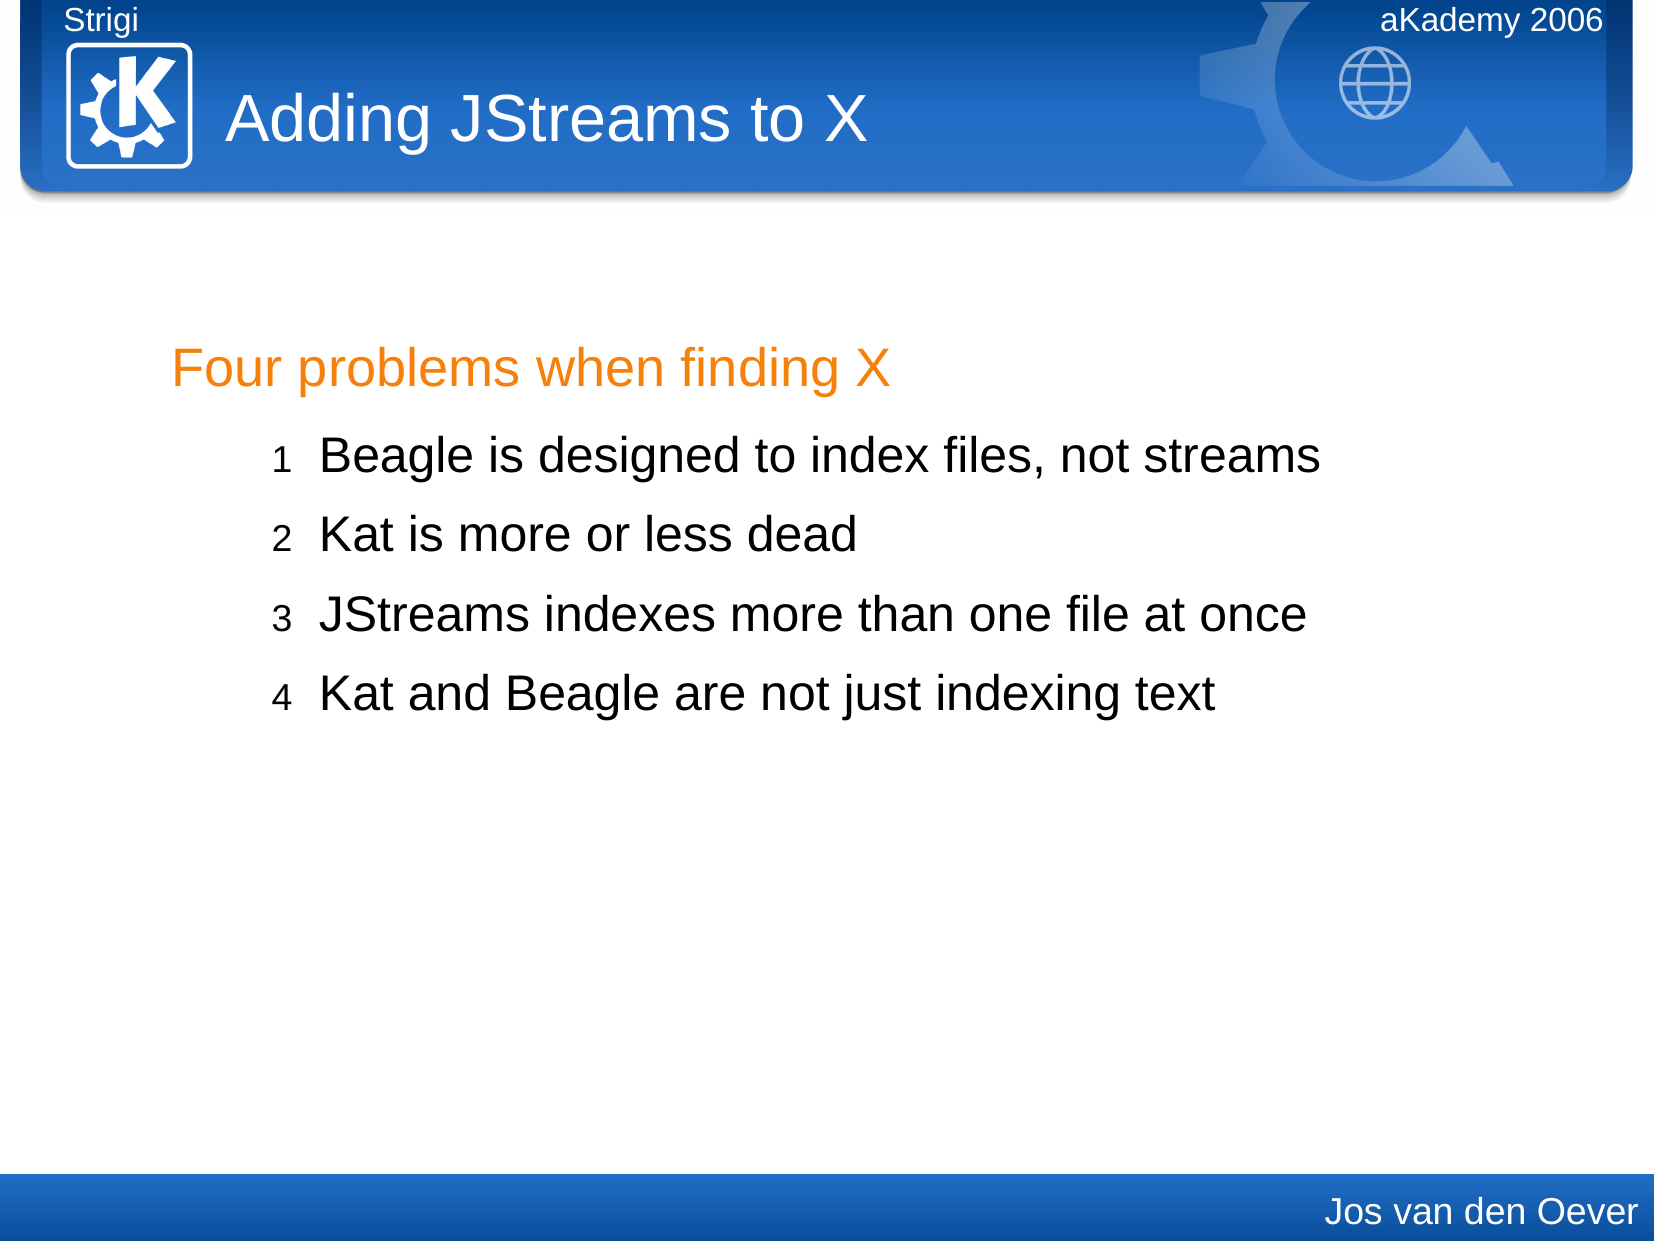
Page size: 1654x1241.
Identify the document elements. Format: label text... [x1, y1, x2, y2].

title Adding JStreams to X [225, 49, 1571, 188]
picture [0, 0, 1652, 216]
list Four problems when finding X Beagle is designed to index files, not streams Kat is more or less dead JStreams indexes more than one file at once Kat and Beagle are not just indexing text [82, 337, 1571, 844]
